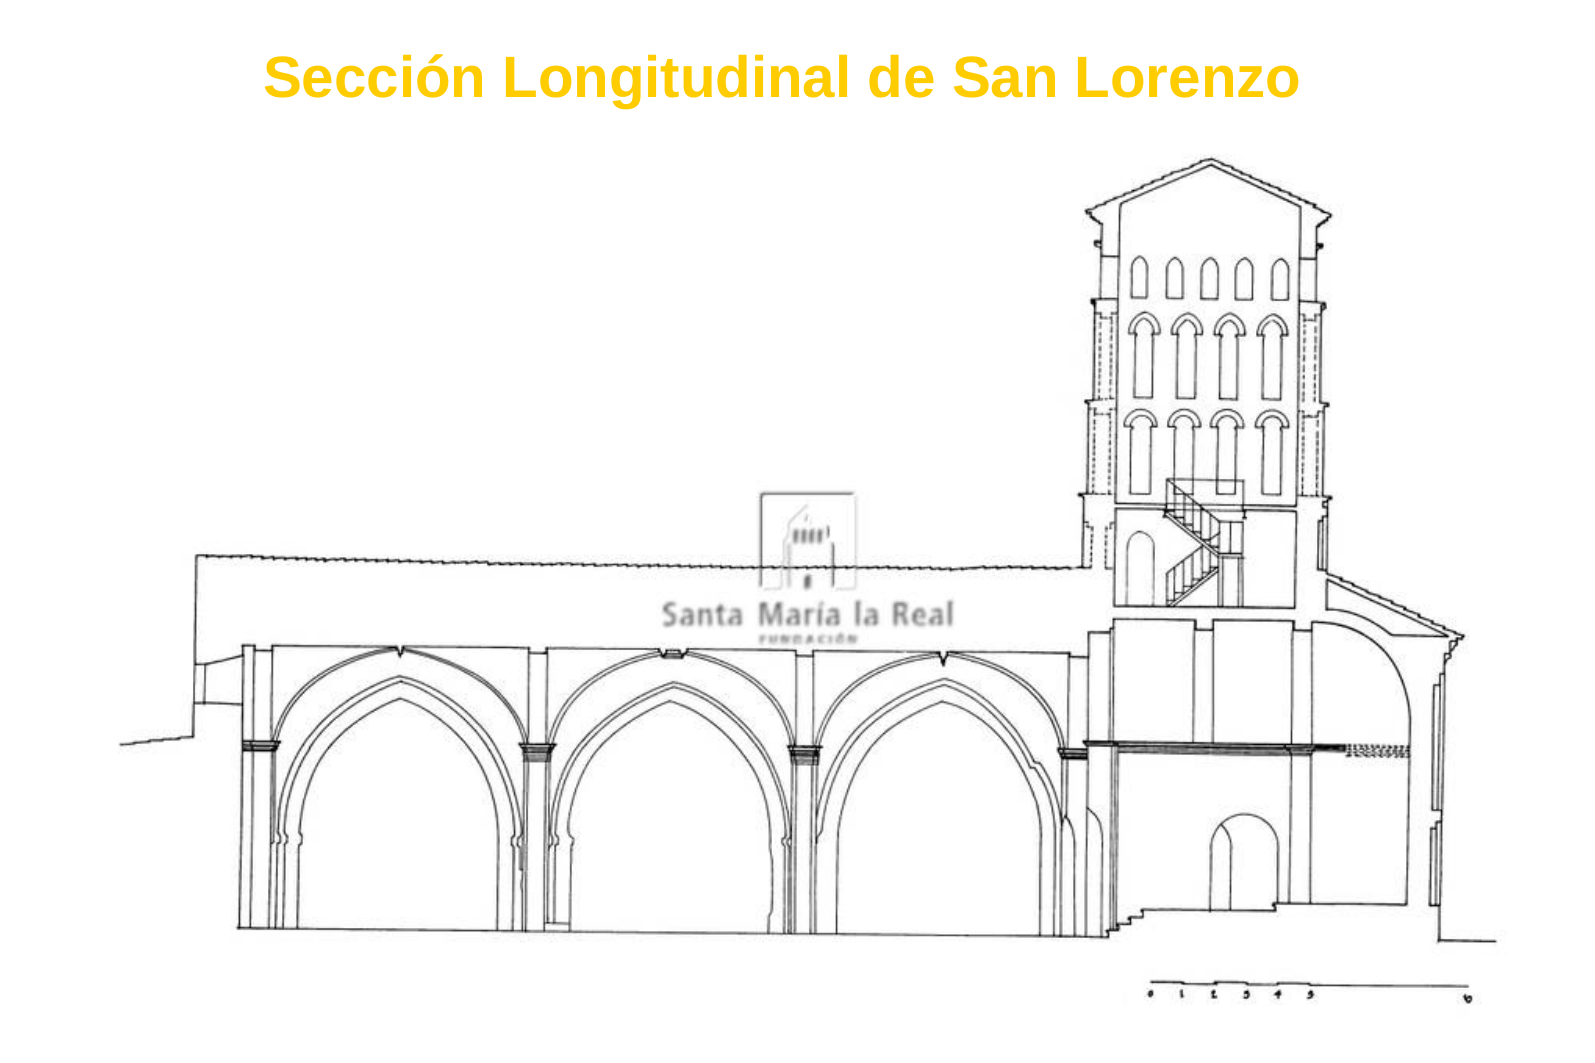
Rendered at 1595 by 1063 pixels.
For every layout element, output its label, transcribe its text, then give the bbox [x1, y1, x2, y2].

title Sección Longitudinal de San Lorenzo [65, 0, 1501, 166]
picture [106, 129, 1513, 1024]
